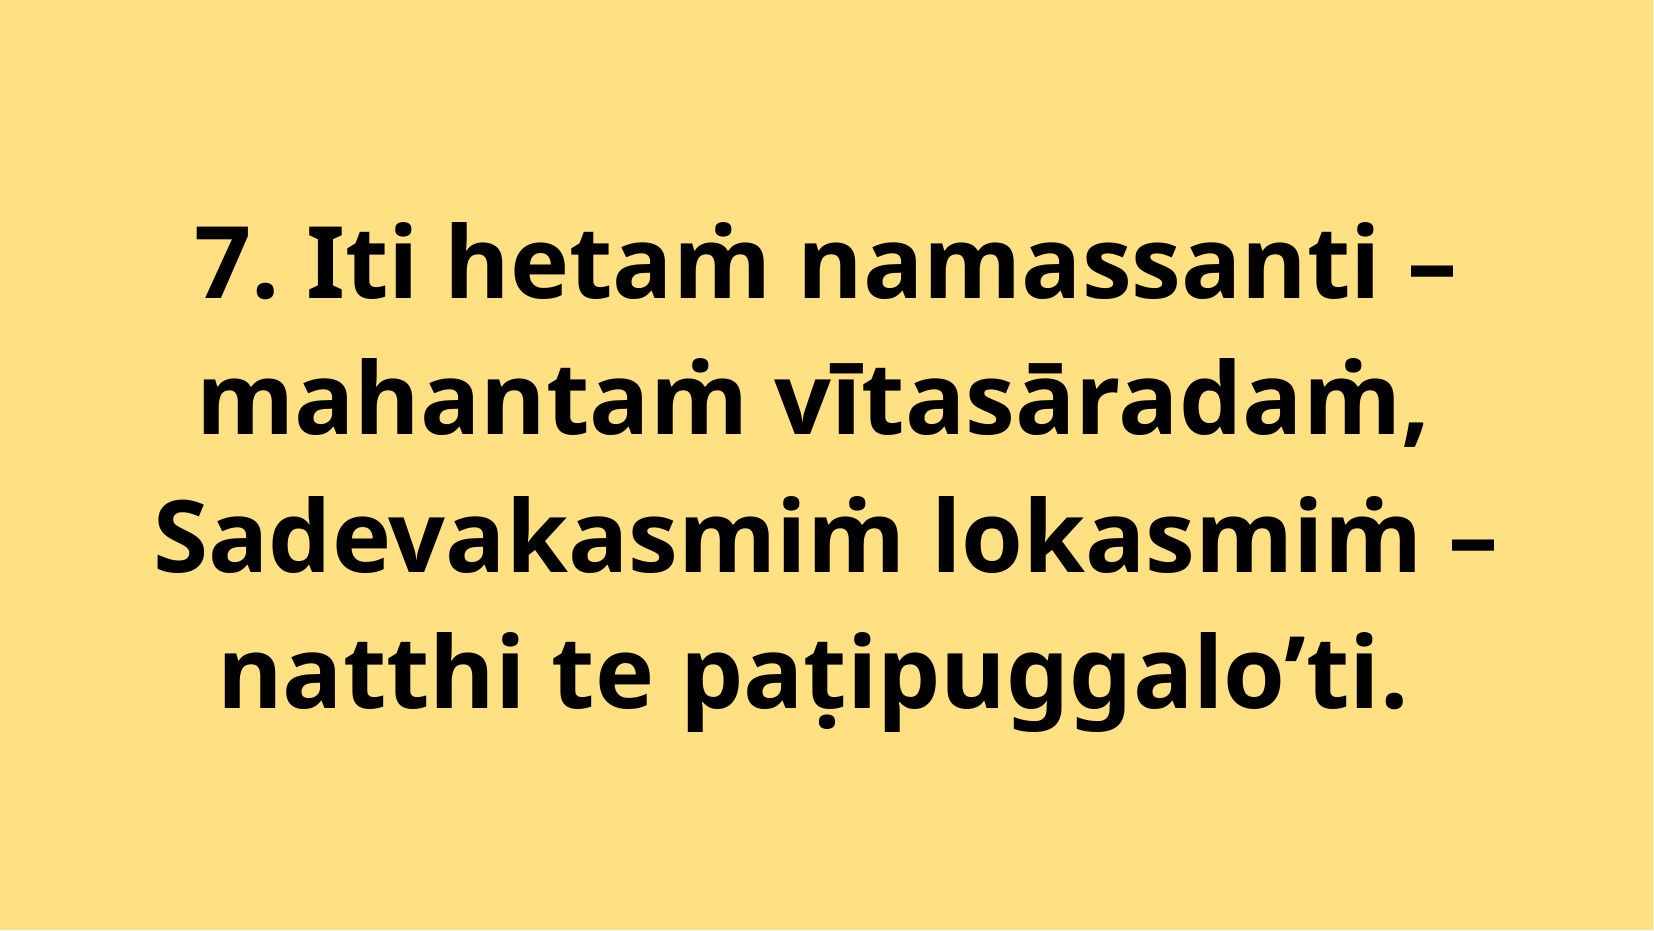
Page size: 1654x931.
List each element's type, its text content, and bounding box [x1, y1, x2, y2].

subtitle 7. Iti hetaṁ namassanti – mahantaṁ vītasāradaṁ, Sadevakasmiṁ lokasmiṁ – natthi te paṭipuggalo’ti. [82, 0, 1571, 931]
